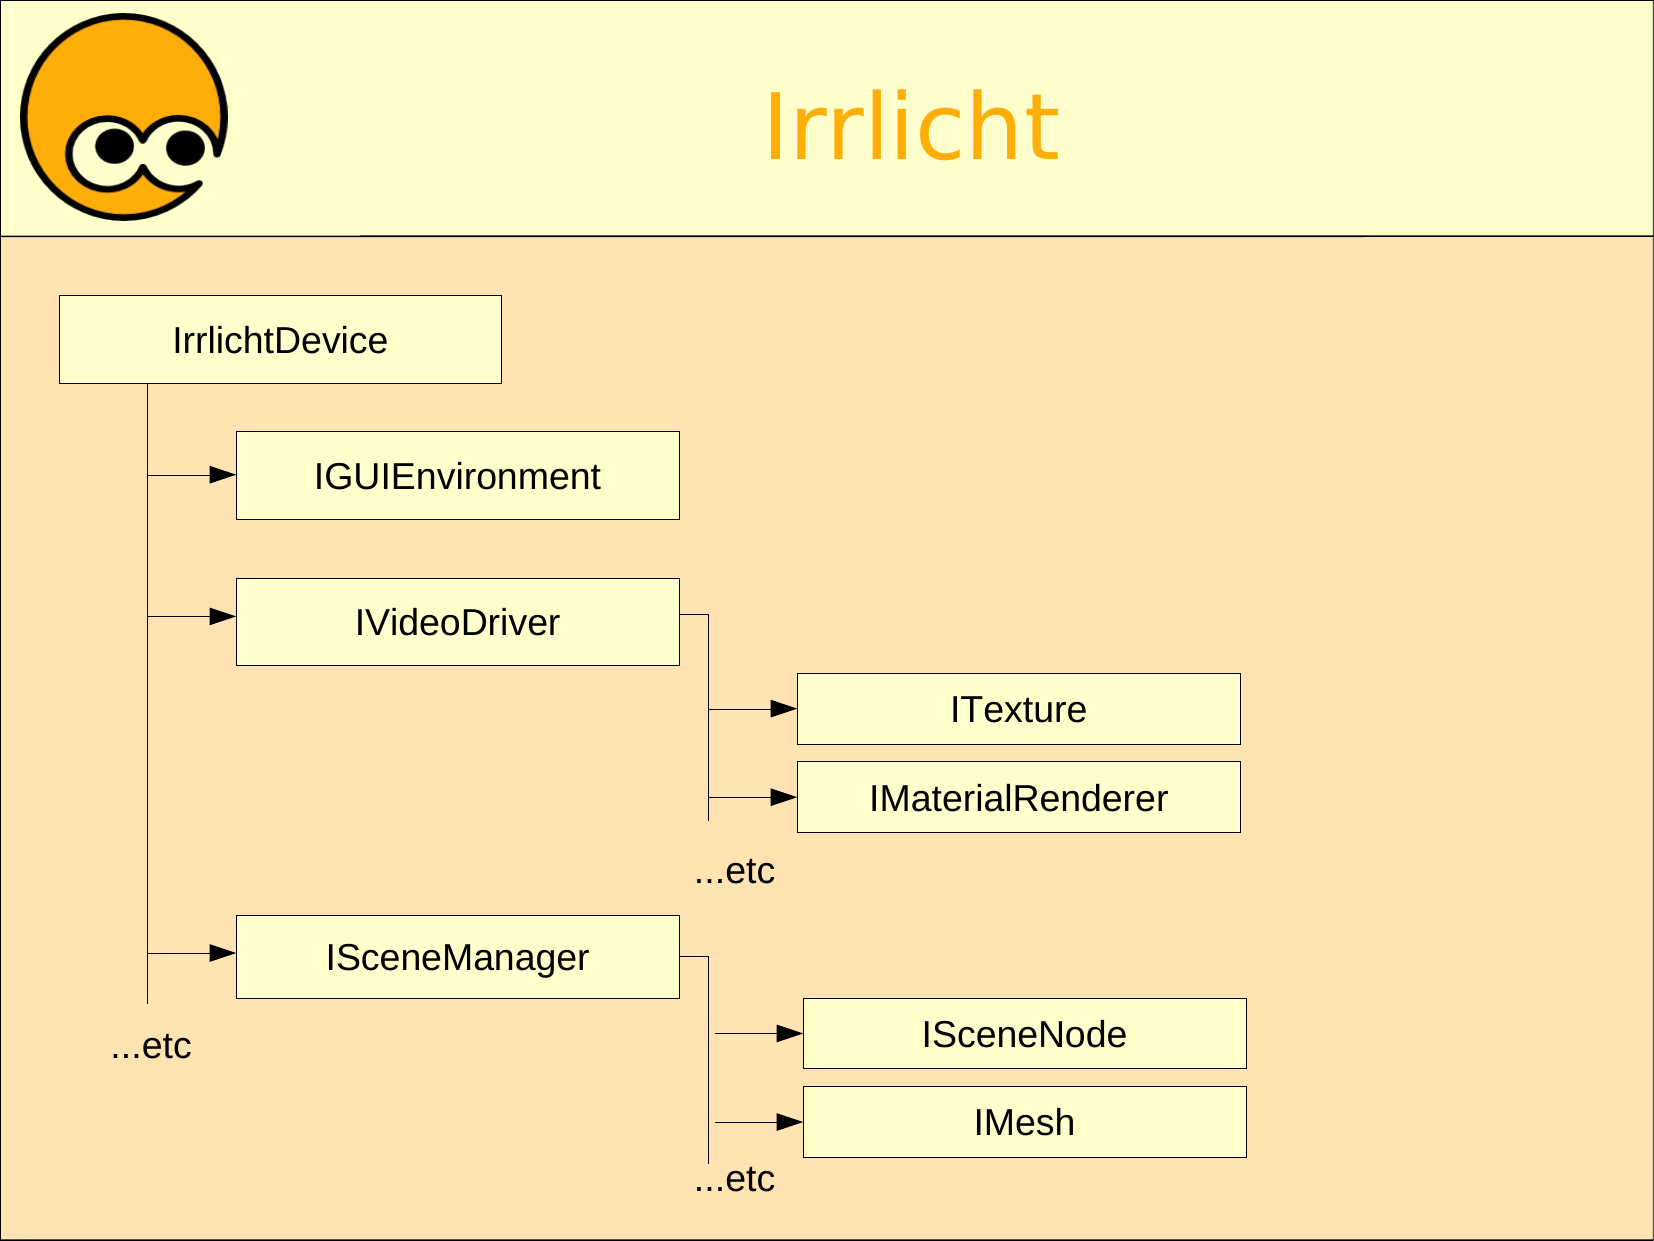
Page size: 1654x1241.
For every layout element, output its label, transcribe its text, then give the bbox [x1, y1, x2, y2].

text_box ...etc [679, 840, 791, 898]
picture [20, 13, 228, 221]
text_box IMaterialRenderer [797, 761, 1241, 833]
text_box IVideoDriver [236, 578, 680, 666]
text_box IGUIEnvironment [236, 431, 680, 520]
text_box IrrlichtDevice [59, 295, 502, 384]
text_box ISceneNode [803, 998, 1247, 1069]
text_box IMesh [803, 1086, 1247, 1158]
text_box ...etc [679, 1147, 791, 1205]
text_box ISceneManager [236, 915, 680, 999]
text_box ...etc [95, 1015, 207, 1073]
text_box ITexture [797, 673, 1241, 745]
title Irrlicht [252, 21, 1571, 235]
